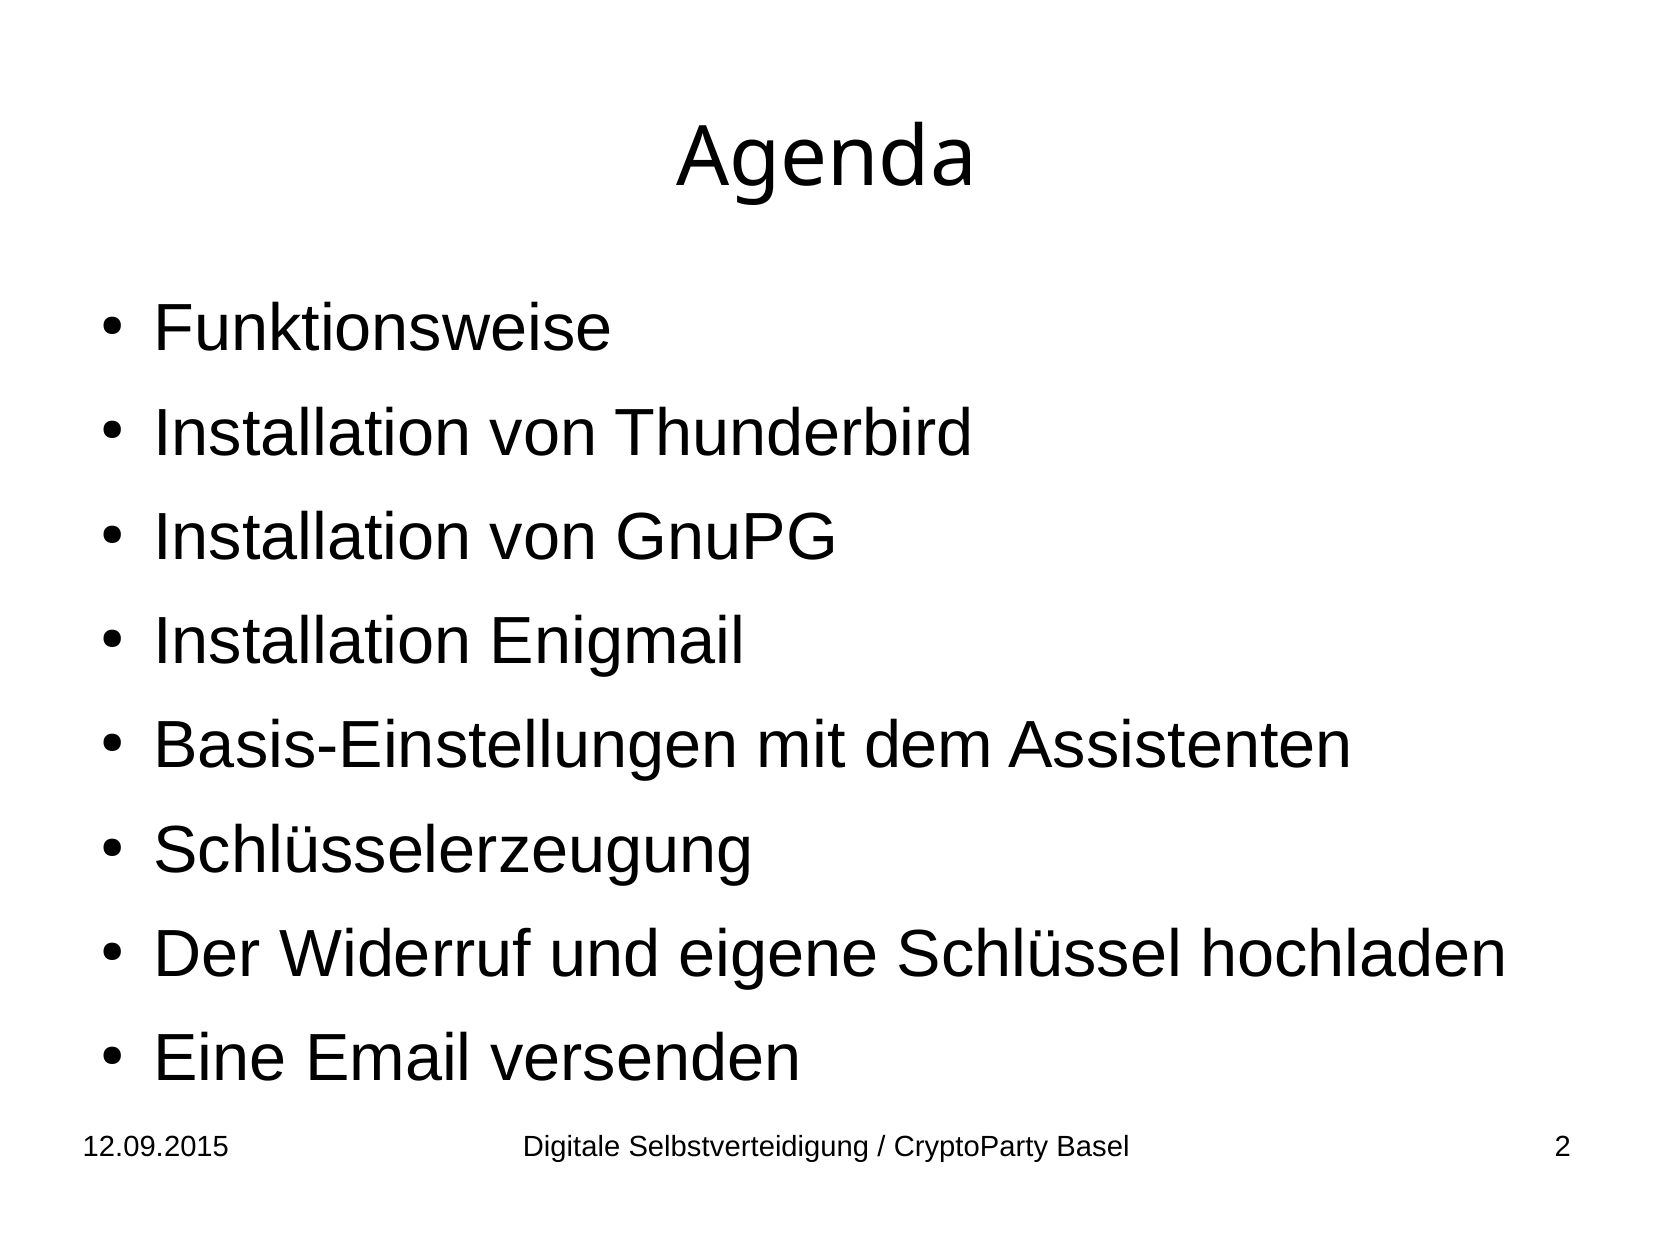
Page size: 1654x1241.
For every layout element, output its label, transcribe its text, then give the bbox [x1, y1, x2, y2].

list Funktionsweise Installation von Thunderbird Installation von GnuPG Installation Enigmail Basis-Einstellungen mit dem Assistenten Schlüsselerzeugung Der Widerruf und eigene Schlüssel hochladen Eine Email versenden [82, 290, 1571, 1096]
title Agenda [82, 49, 1571, 257]
